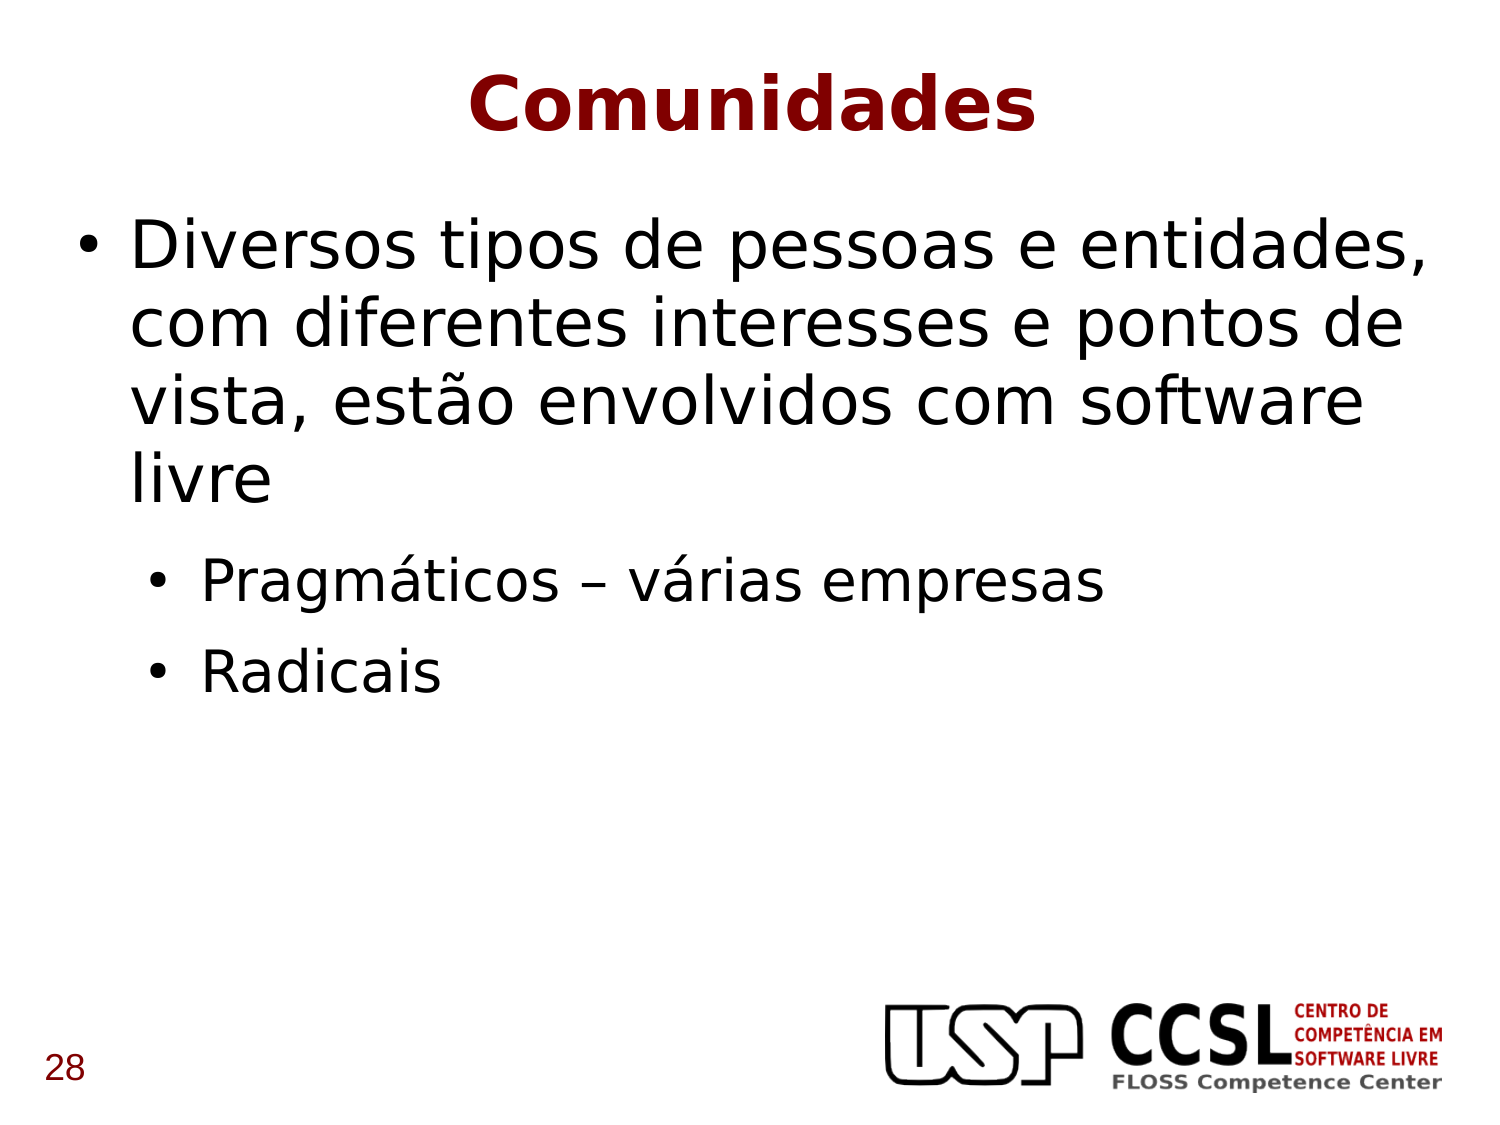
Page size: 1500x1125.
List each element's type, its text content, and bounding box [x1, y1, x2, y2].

list Diversos tipos de pessoas e entidades, com diferentes interesses e pontos de vista, estão envolvidos com software livre Pragmáticos – várias empresas Radicais [59, 206, 1447, 950]
title Comunidades [59, 29, 1447, 180]
picture [885, 1003, 1442, 1093]
